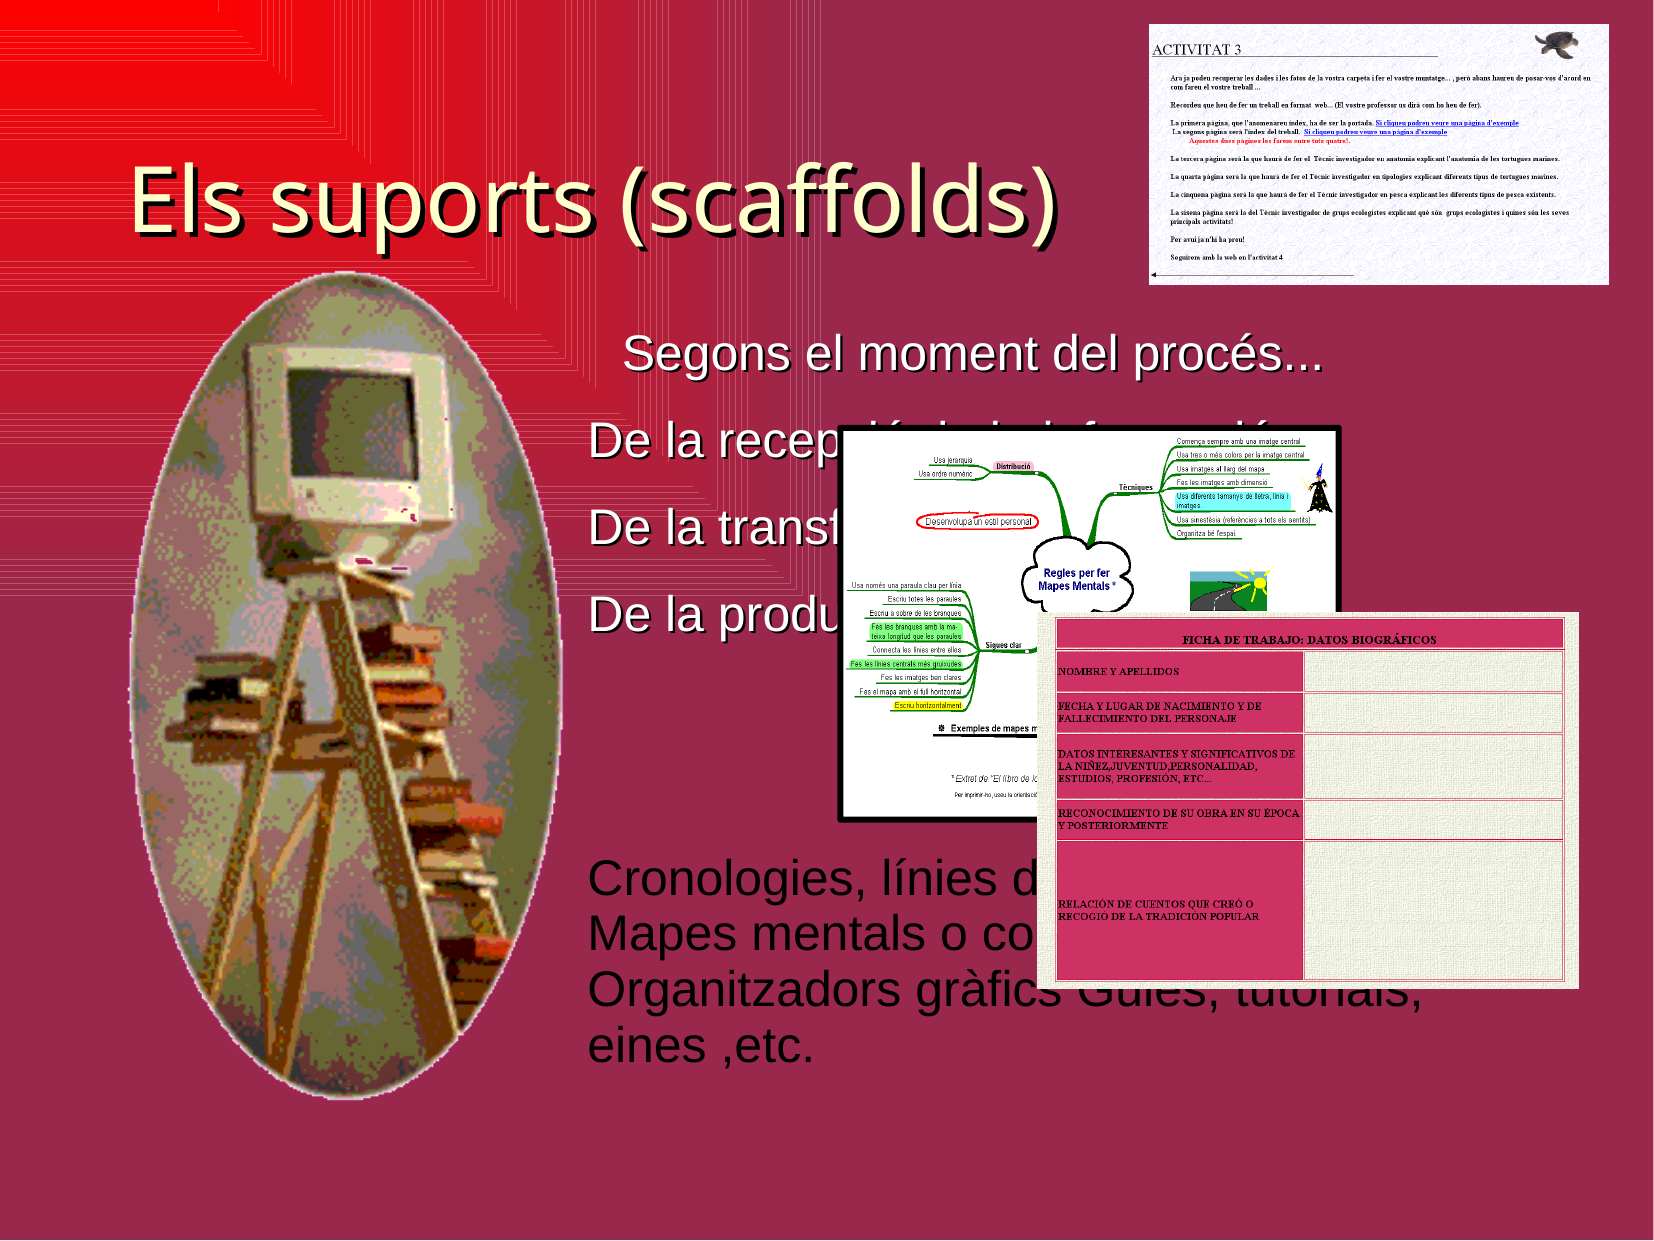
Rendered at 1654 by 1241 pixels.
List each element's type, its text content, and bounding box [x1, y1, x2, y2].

picture [1037, 612, 1580, 990]
text_box Els suports (scaffolds) [126, 133, 1149, 260]
picture [0, 262, 708, 1121]
text_box Cronologies, línies del temps, Mapes mentals o conceptuals, Organitzadors gràfics Guies, tutorials, eines ,etc. [587, 849, 1501, 1136]
picture [1149, 24, 1609, 285]
text_box Segons el moment del procés... De la recepció de la informació De la transformació De la producció [587, 324, 1388, 649]
text_box [837, 424, 1342, 823]
